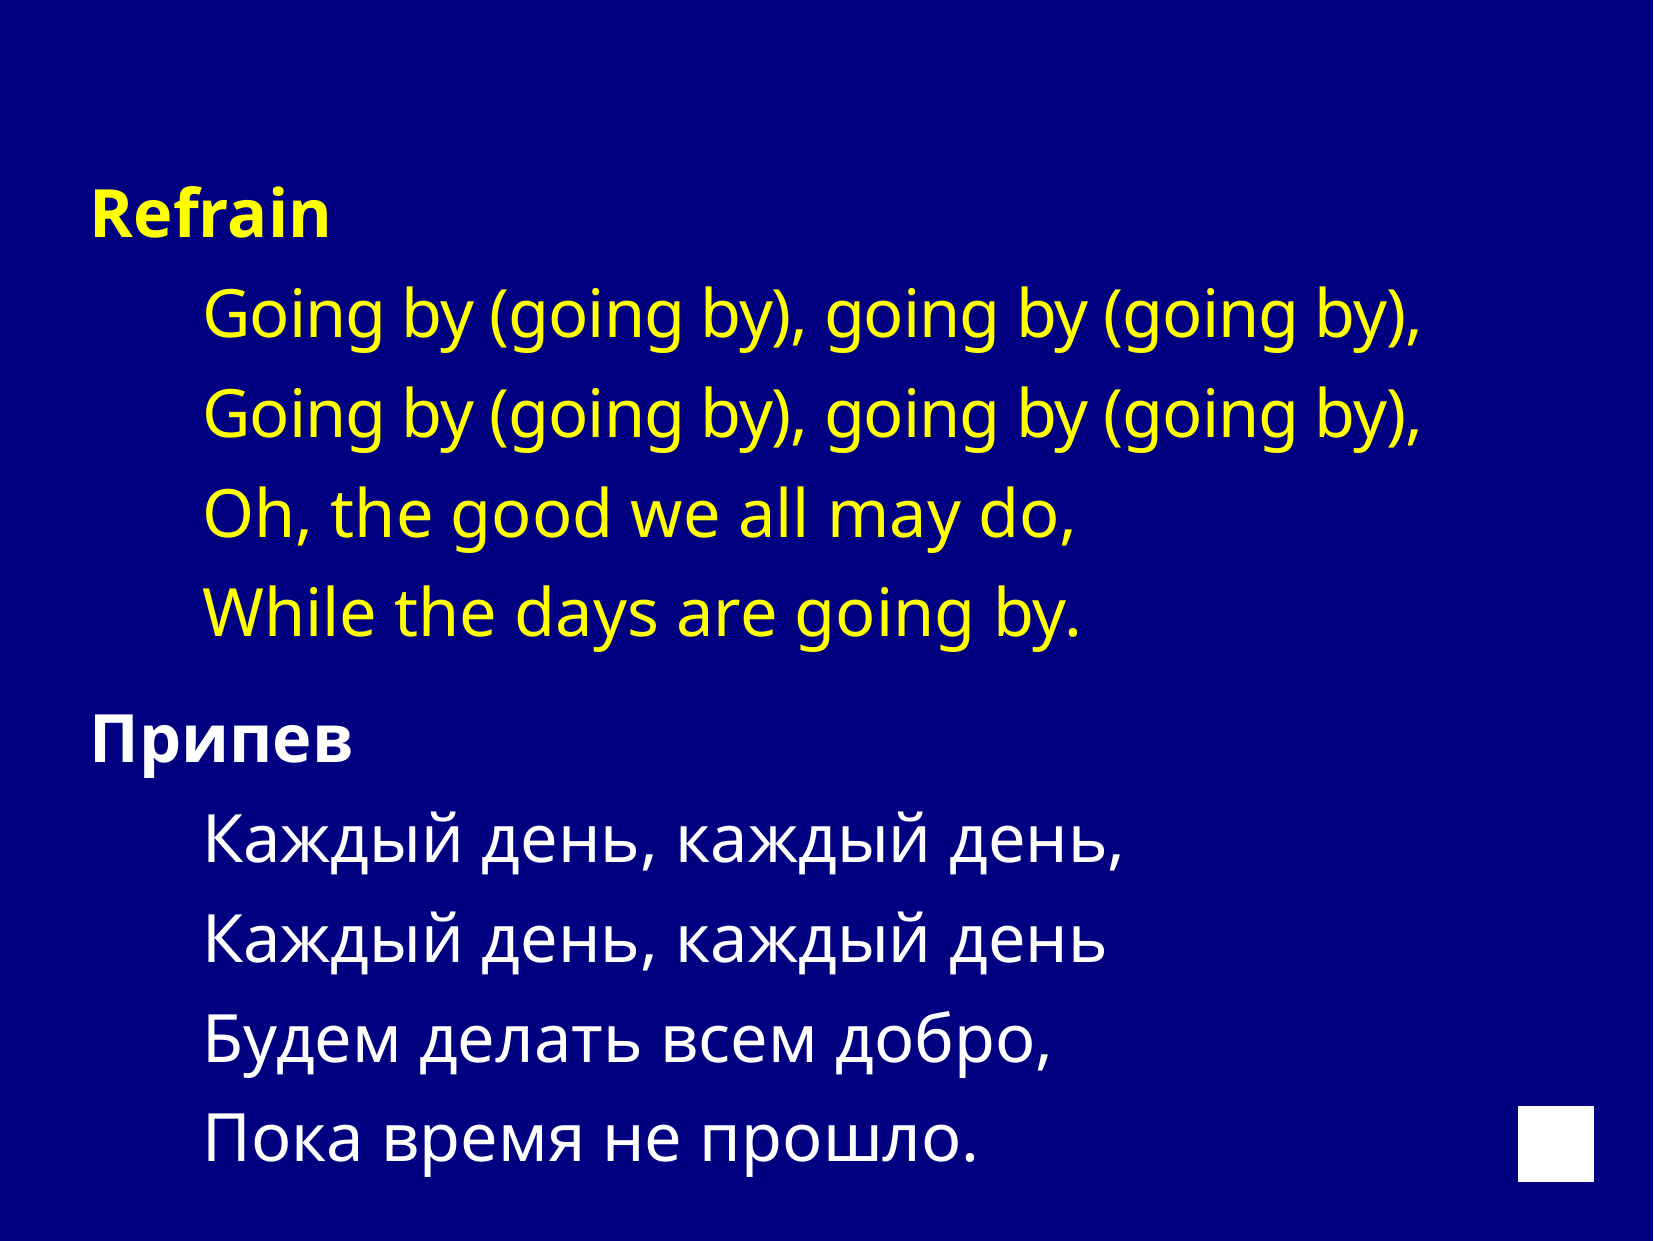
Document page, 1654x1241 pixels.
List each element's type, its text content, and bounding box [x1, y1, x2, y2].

text_box Припев Каждый день, каждый день, Каждый день, каждый день Будем делать всем добро, Пока время не прошло. [75, 675, 1576, 1163]
text_box Refrain Going by (going by), going by (going by), Going by (going by), going by (going by), Oh, the good we all may do, While the days are going by. [75, 150, 1653, 638]
text_box [1518, 1106, 1594, 1182]
